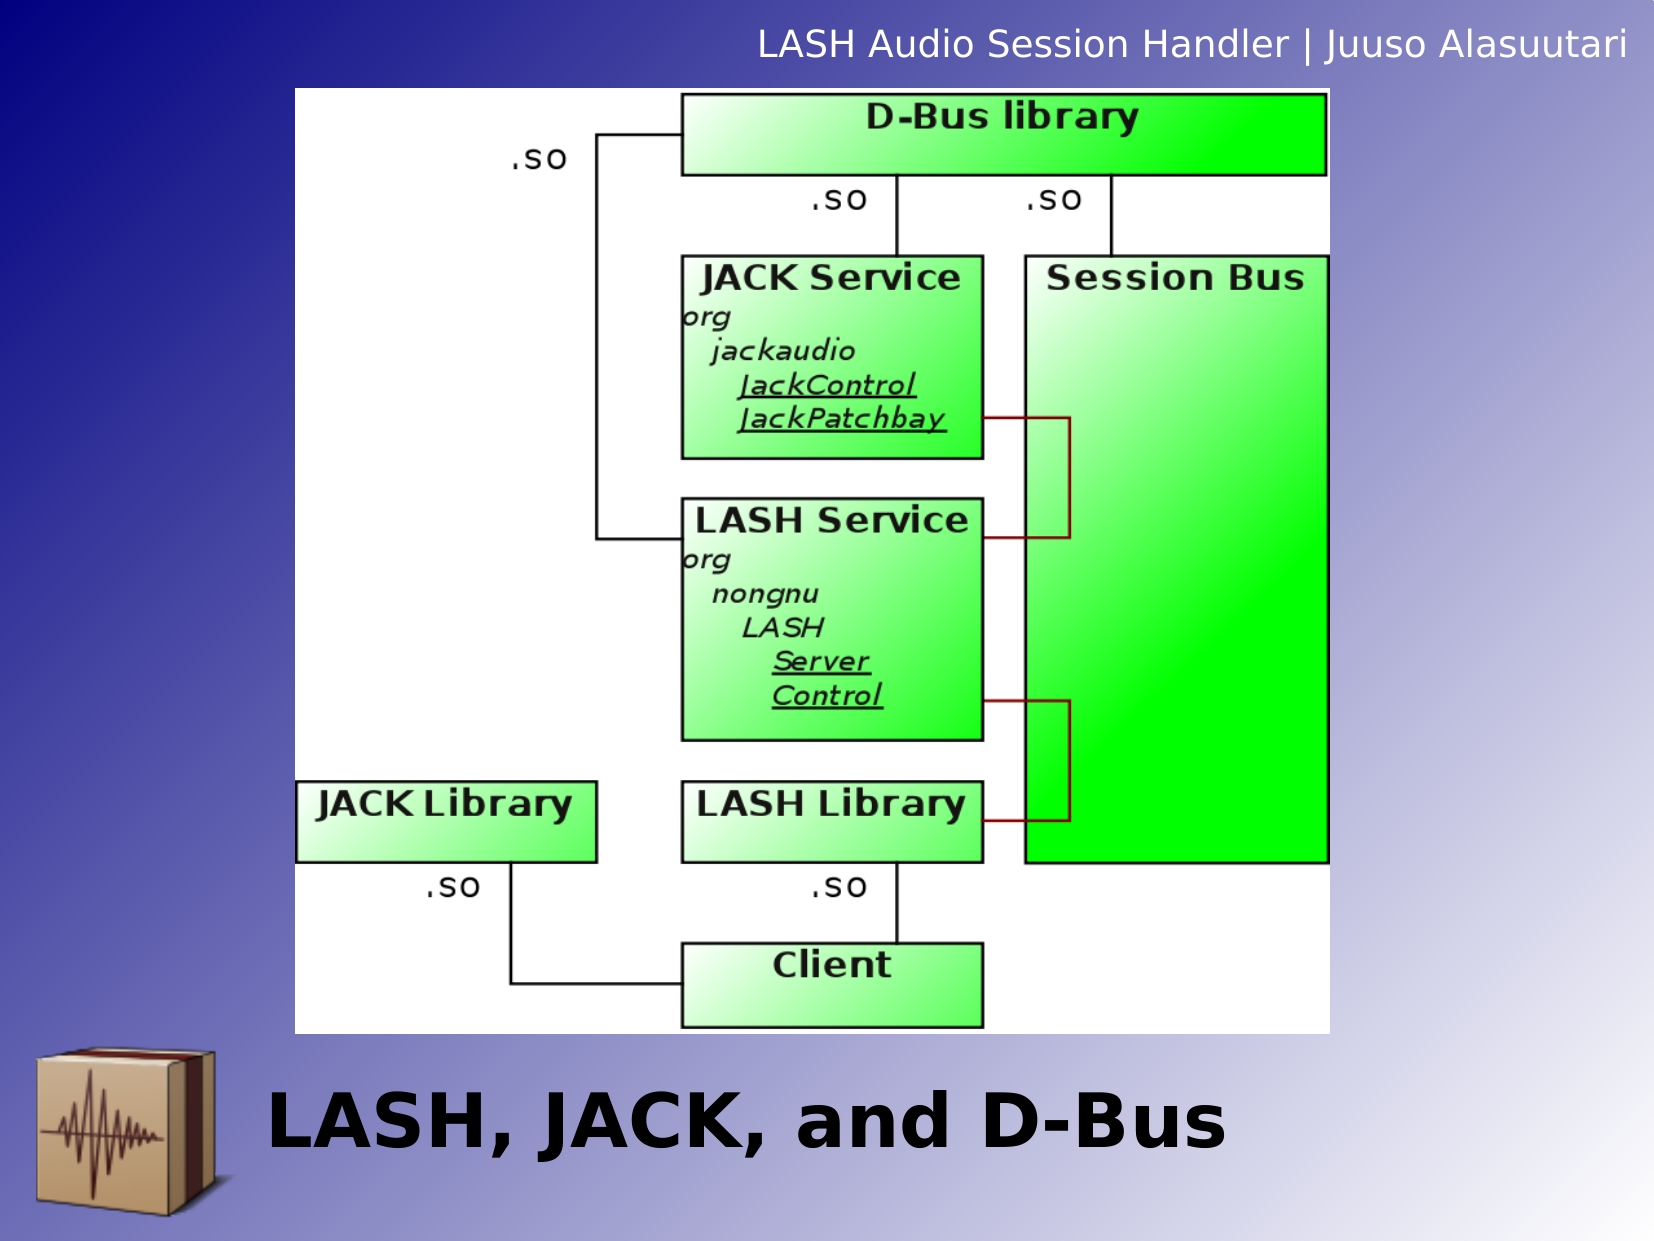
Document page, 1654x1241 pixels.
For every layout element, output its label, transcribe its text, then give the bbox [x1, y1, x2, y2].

picture [36, 1033, 237, 1234]
picture [295, 88, 1330, 1034]
title LASH, JACK, and D-Bus [265, 1040, 1625, 1204]
